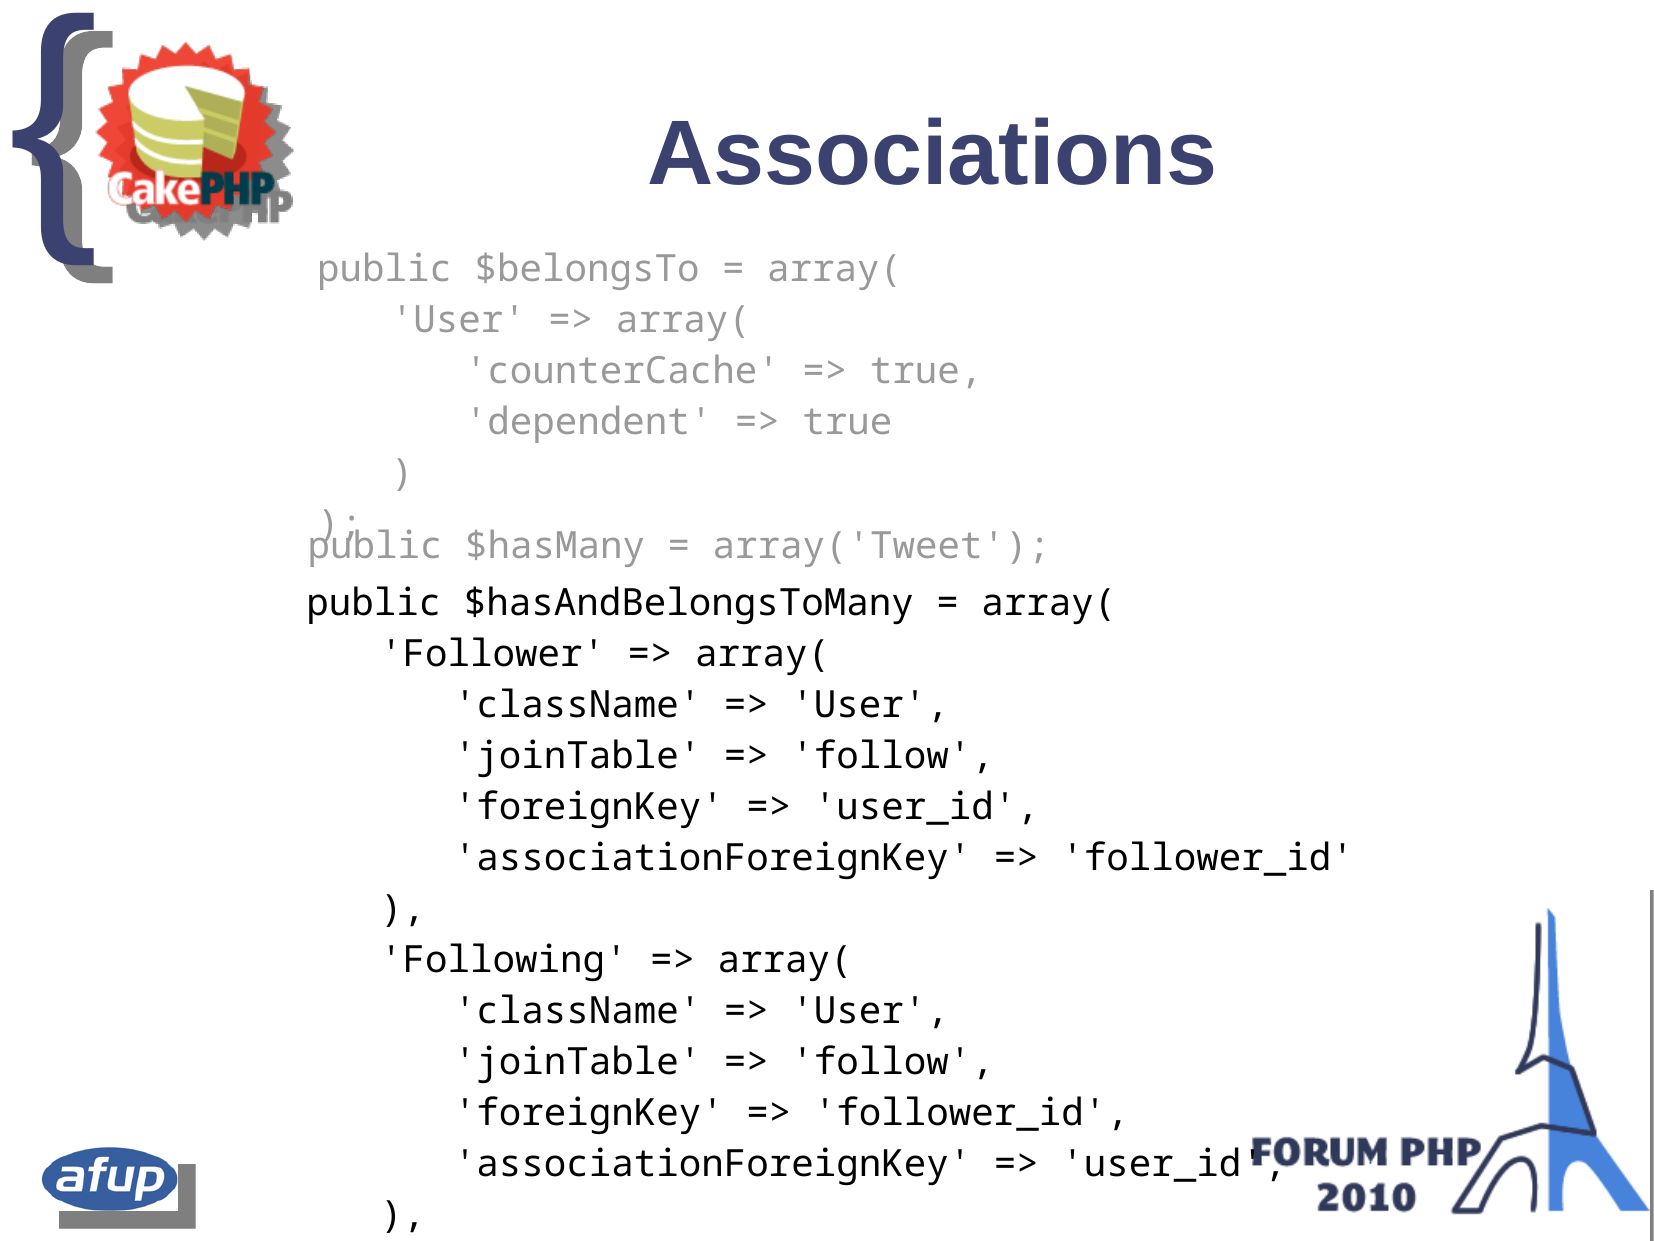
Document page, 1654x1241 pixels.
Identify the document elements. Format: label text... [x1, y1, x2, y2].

text_box public $belongsTo = array( 'User' => array( 'counterCache' => true, 'dependent' => true ) ); [228, 234, 998, 511]
text_box public $hasMany = array('Tweet'); [219, 511, 1371, 570]
title Associations [295, 56, 1571, 250]
text_box public $hasAndBelongsToMany = array( 'Follower' => array( 'className' => 'User', 'joinTable' => 'follow', 'foreignKey' => 'user_id', 'associationForeignKey' => 'follower_id' ), 'Following' => array( 'className' => 'User', 'joinTable' => 'follow', 'foreignKey' => 'follower_id', 'associationForeignKey' => 'user_id', ), ); [217, 568, 1369, 1193]
picture [41, 1146, 178, 1211]
picture [88, 35, 284, 231]
picture [1240, 872, 1650, 1241]
